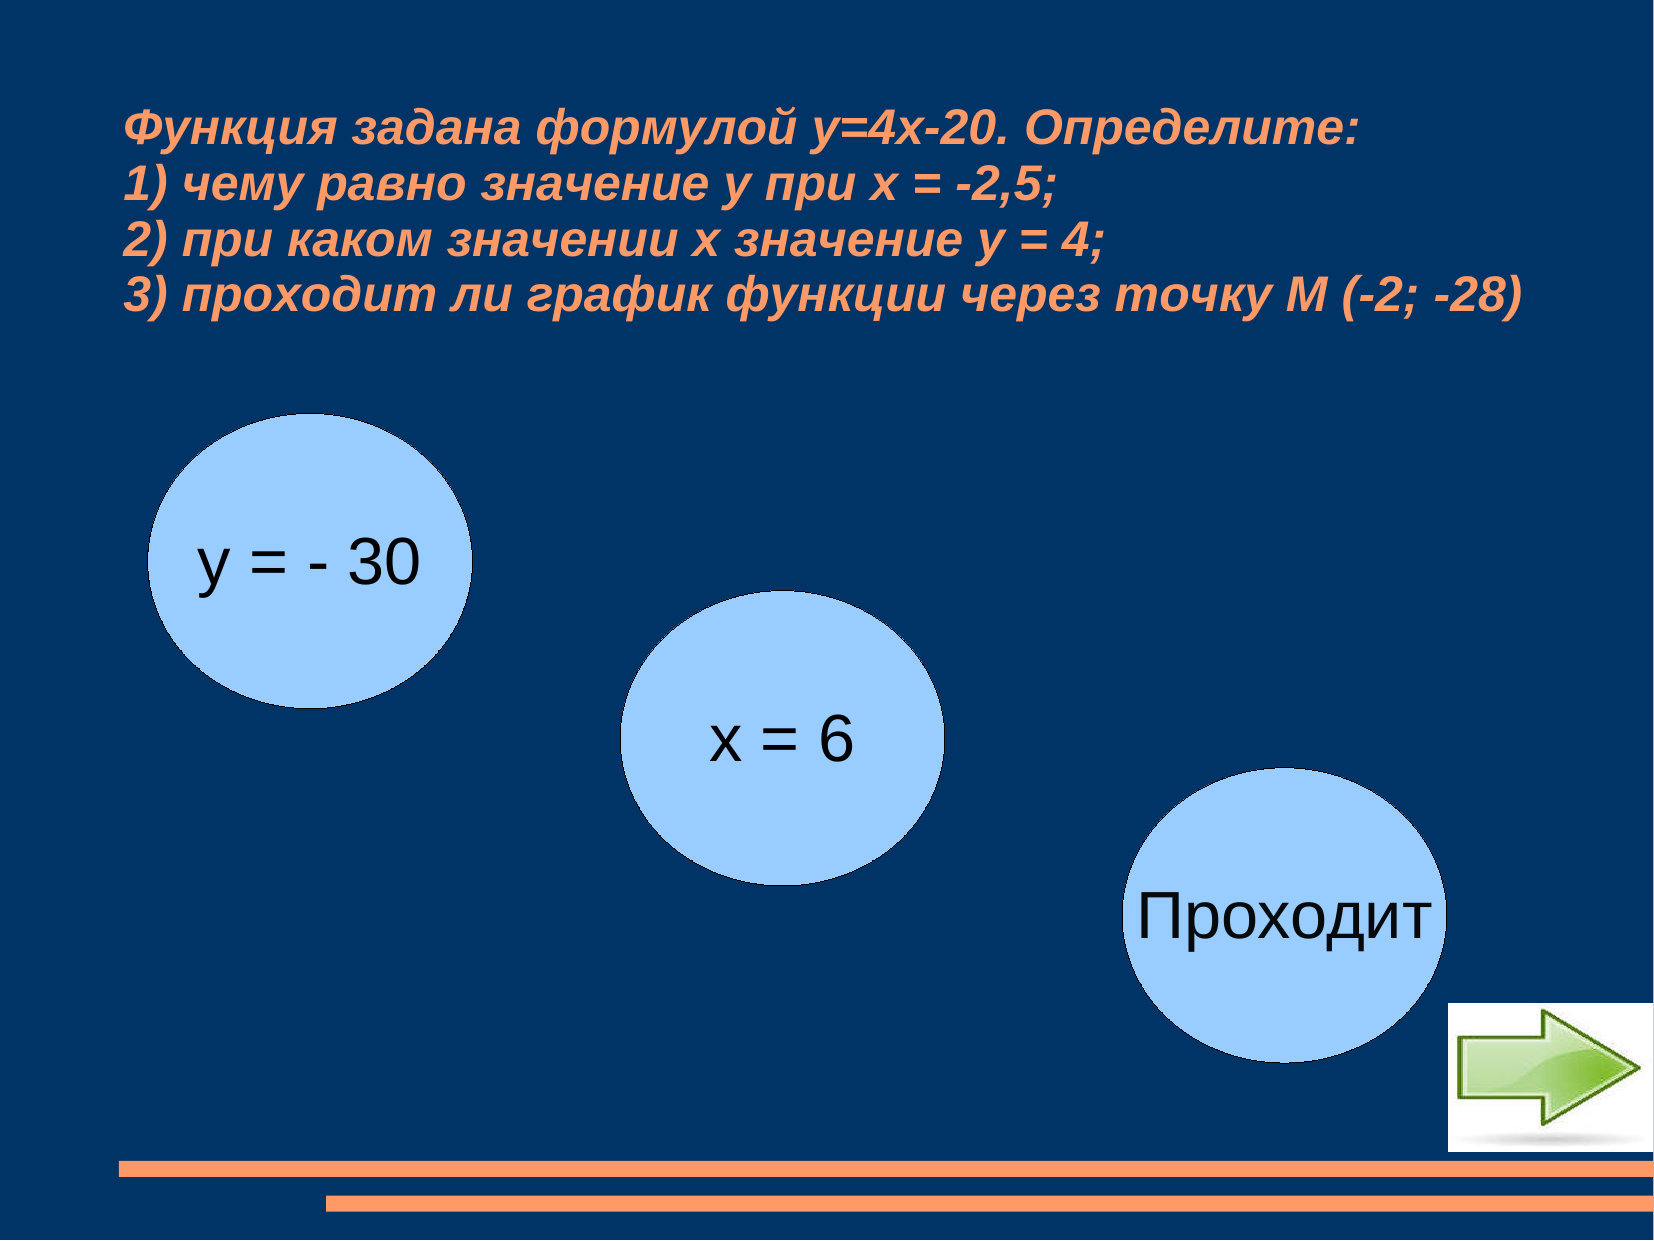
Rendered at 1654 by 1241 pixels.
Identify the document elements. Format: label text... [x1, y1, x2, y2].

text_box [1122, 767, 1447, 1064]
text_box у = - 30 [147, 413, 473, 709]
title Функция задана формулой у=4х-20. Определите: 1) чему равно значение у при х = -2,5; 2) при каком значении х значение у = 4; 3) проходит ли график функции через точку М (-2; -28) [123, 96, 1536, 325]
picture [1448, 1003, 1654, 1152]
text_box х = 6 [620, 590, 945, 886]
